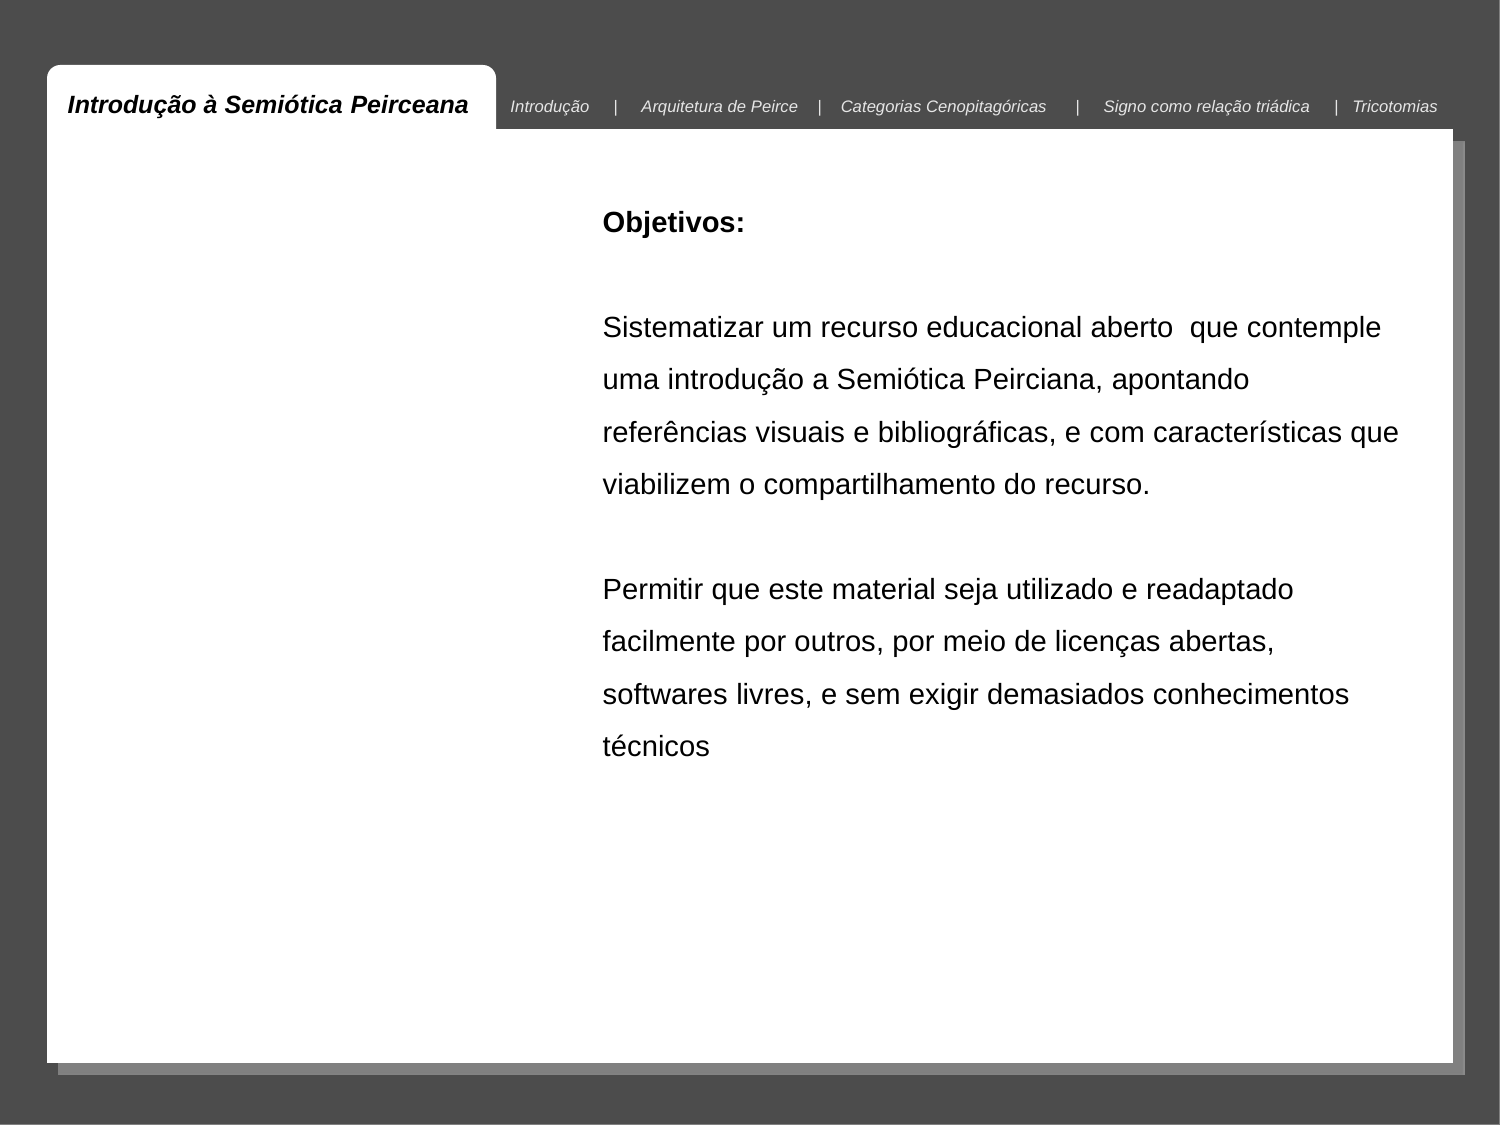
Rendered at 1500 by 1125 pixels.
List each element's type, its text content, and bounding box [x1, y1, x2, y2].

text_box Objetivos: Sistematizar um recurso educacional aberto que contemple uma introdução a Semiótica Peirciana, apontando referências visuais e bibliográficas, e com características que viabilizem o compartilhamento do recurso. Permitir que este material seja utilizado e readaptado facilmente por outros, por meio de licenças abertas, softwares livres, e sem exigir demasiados conhecimentos técnicos [587, 178, 1418, 980]
